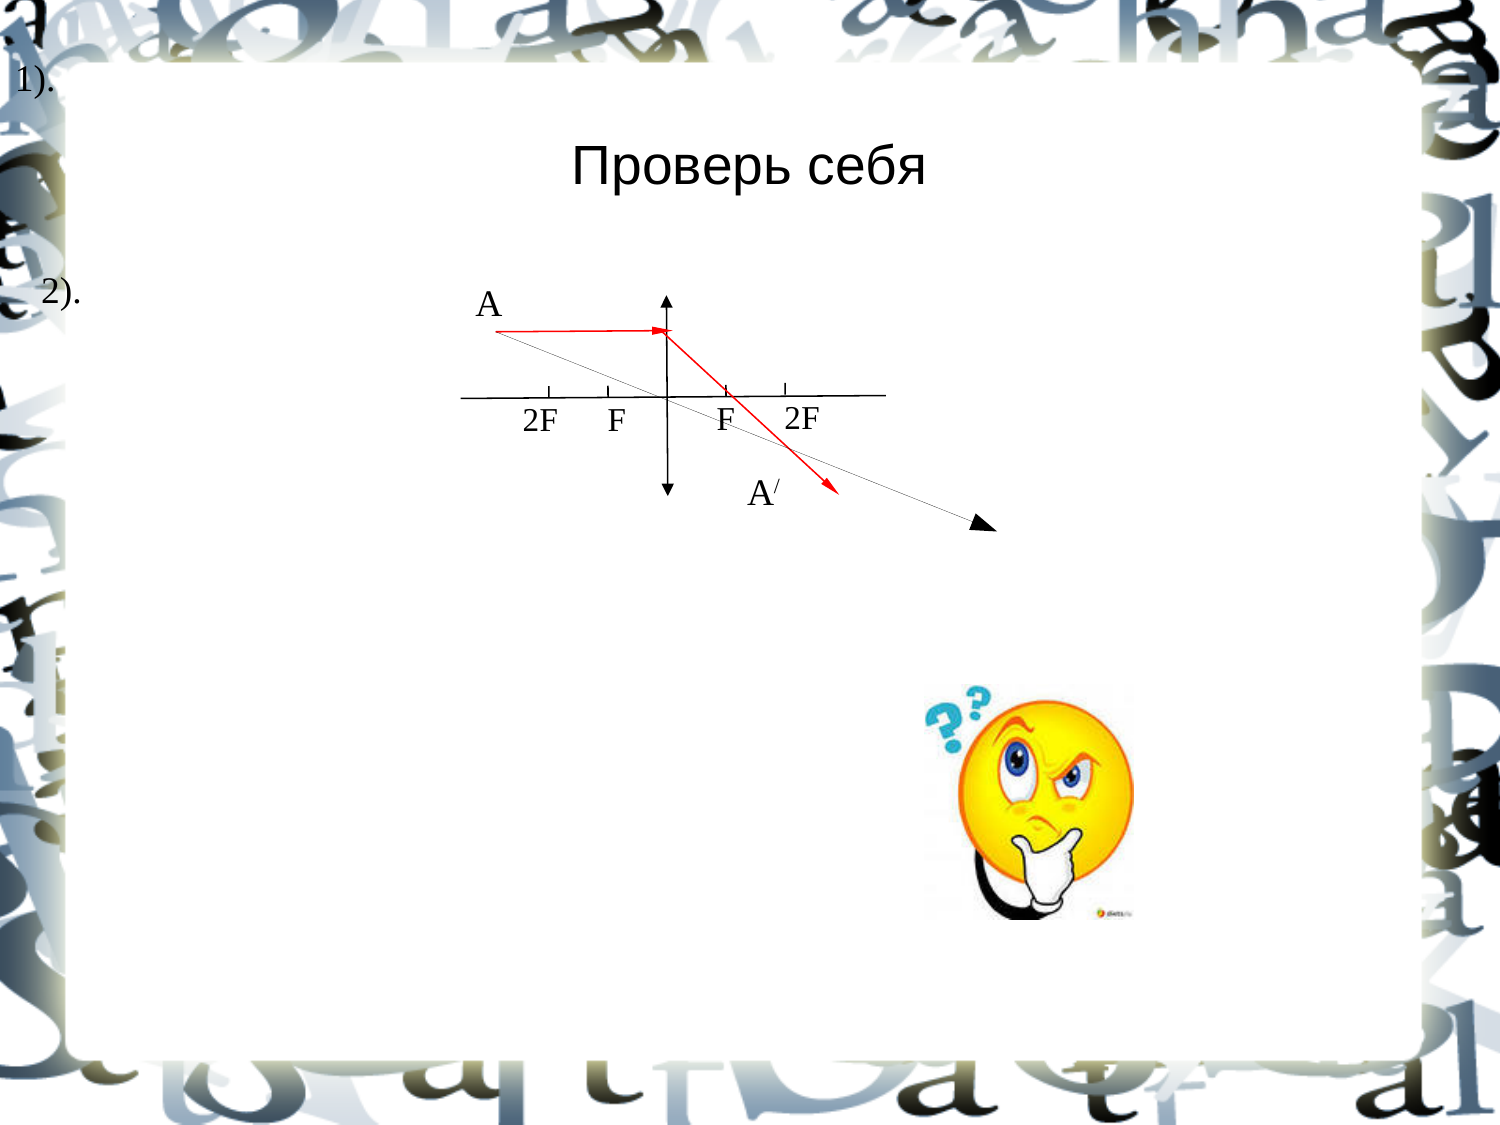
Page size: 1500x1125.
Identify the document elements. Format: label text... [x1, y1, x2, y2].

text_box А [460, 271, 520, 332]
text_box 1). [0, 45, 71, 107]
text_box А/ [732, 460, 851, 567]
picture [0, 0, 1500, 1125]
title Проверь себя [75, 71, 1425, 260]
text_box 2F F F 2F [507, 389, 777, 447]
text_box 2F F F 2F [643, 388, 838, 445]
text_box 2). [26, 258, 97, 320]
